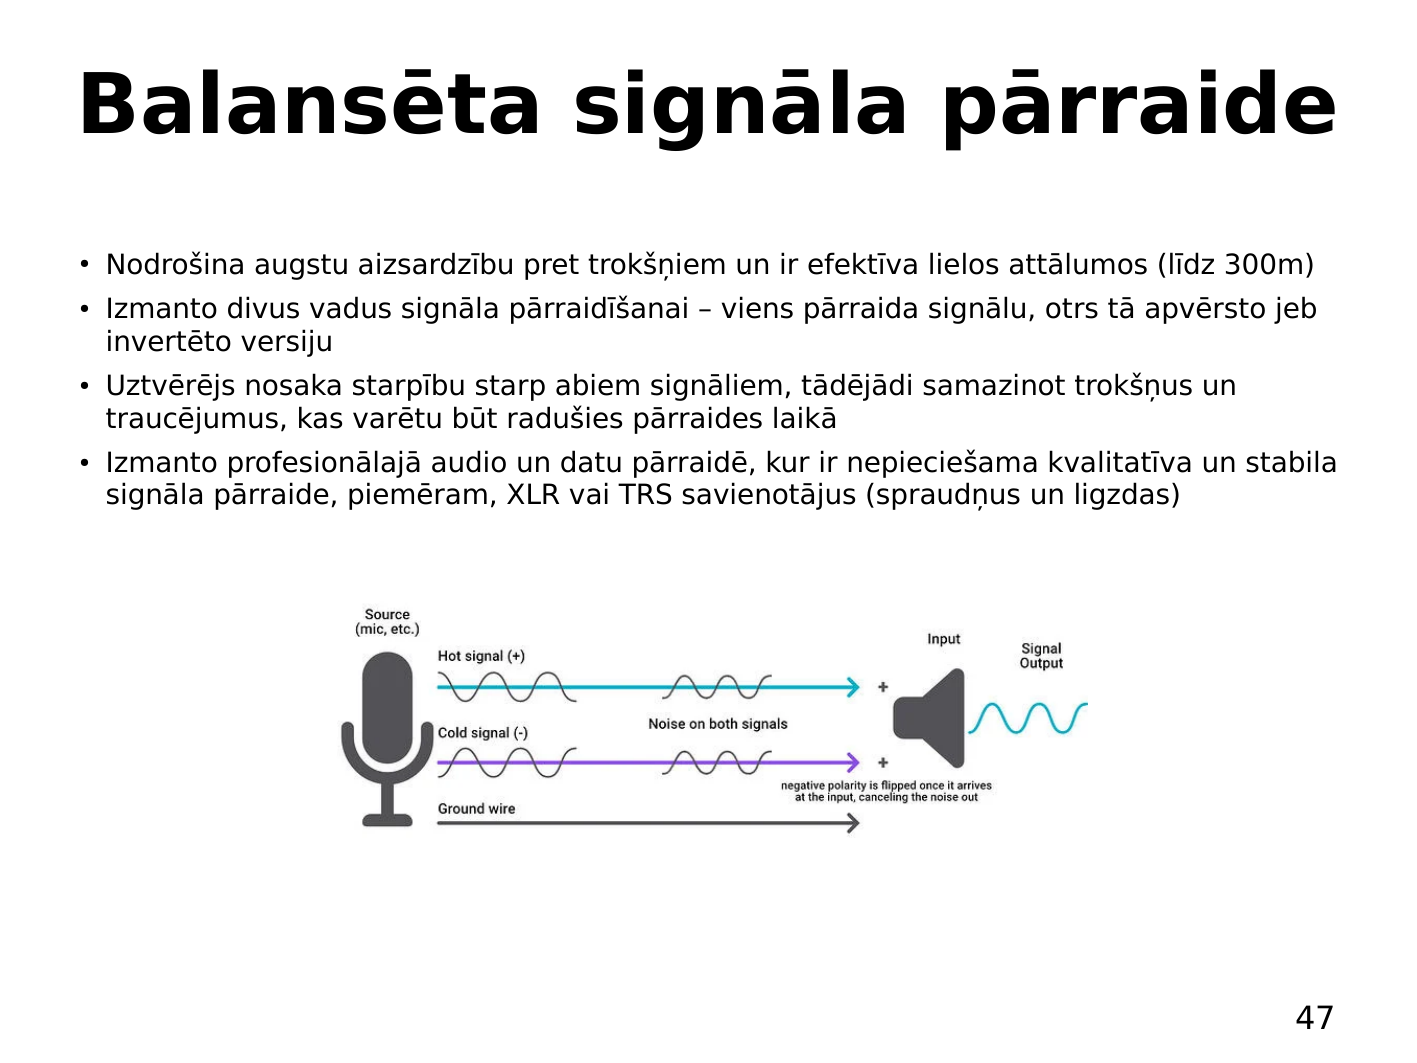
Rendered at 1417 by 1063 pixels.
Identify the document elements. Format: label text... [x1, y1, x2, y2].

title Balansēta signāla pārraide [70, 42, 1346, 168]
list Nodrošina augstu aizsardzību pret trokšņiem un ir efektīva lielos attālumos (līdz 300m) Izmanto divus vadus signāla pārraidīšanai – viens pārraida signālu, otrs tā apvērsto jeb invertēto versiju Uztvērējs nosaka starpību starp abiem signāliem, tādējādi samazinot trokšņus un traucējumus, kas varētu būt radušies pārraides laikā Izmanto profesionālajā audio un datu pārraidē, kur ir nepieciešama kvalitatīva un stabila signāla pārraide, piemēram, XLR vai TRS savienotājus (spraudņus un ligzdas) [70, 248, 1346, 543]
picture [329, 570, 1088, 865]
